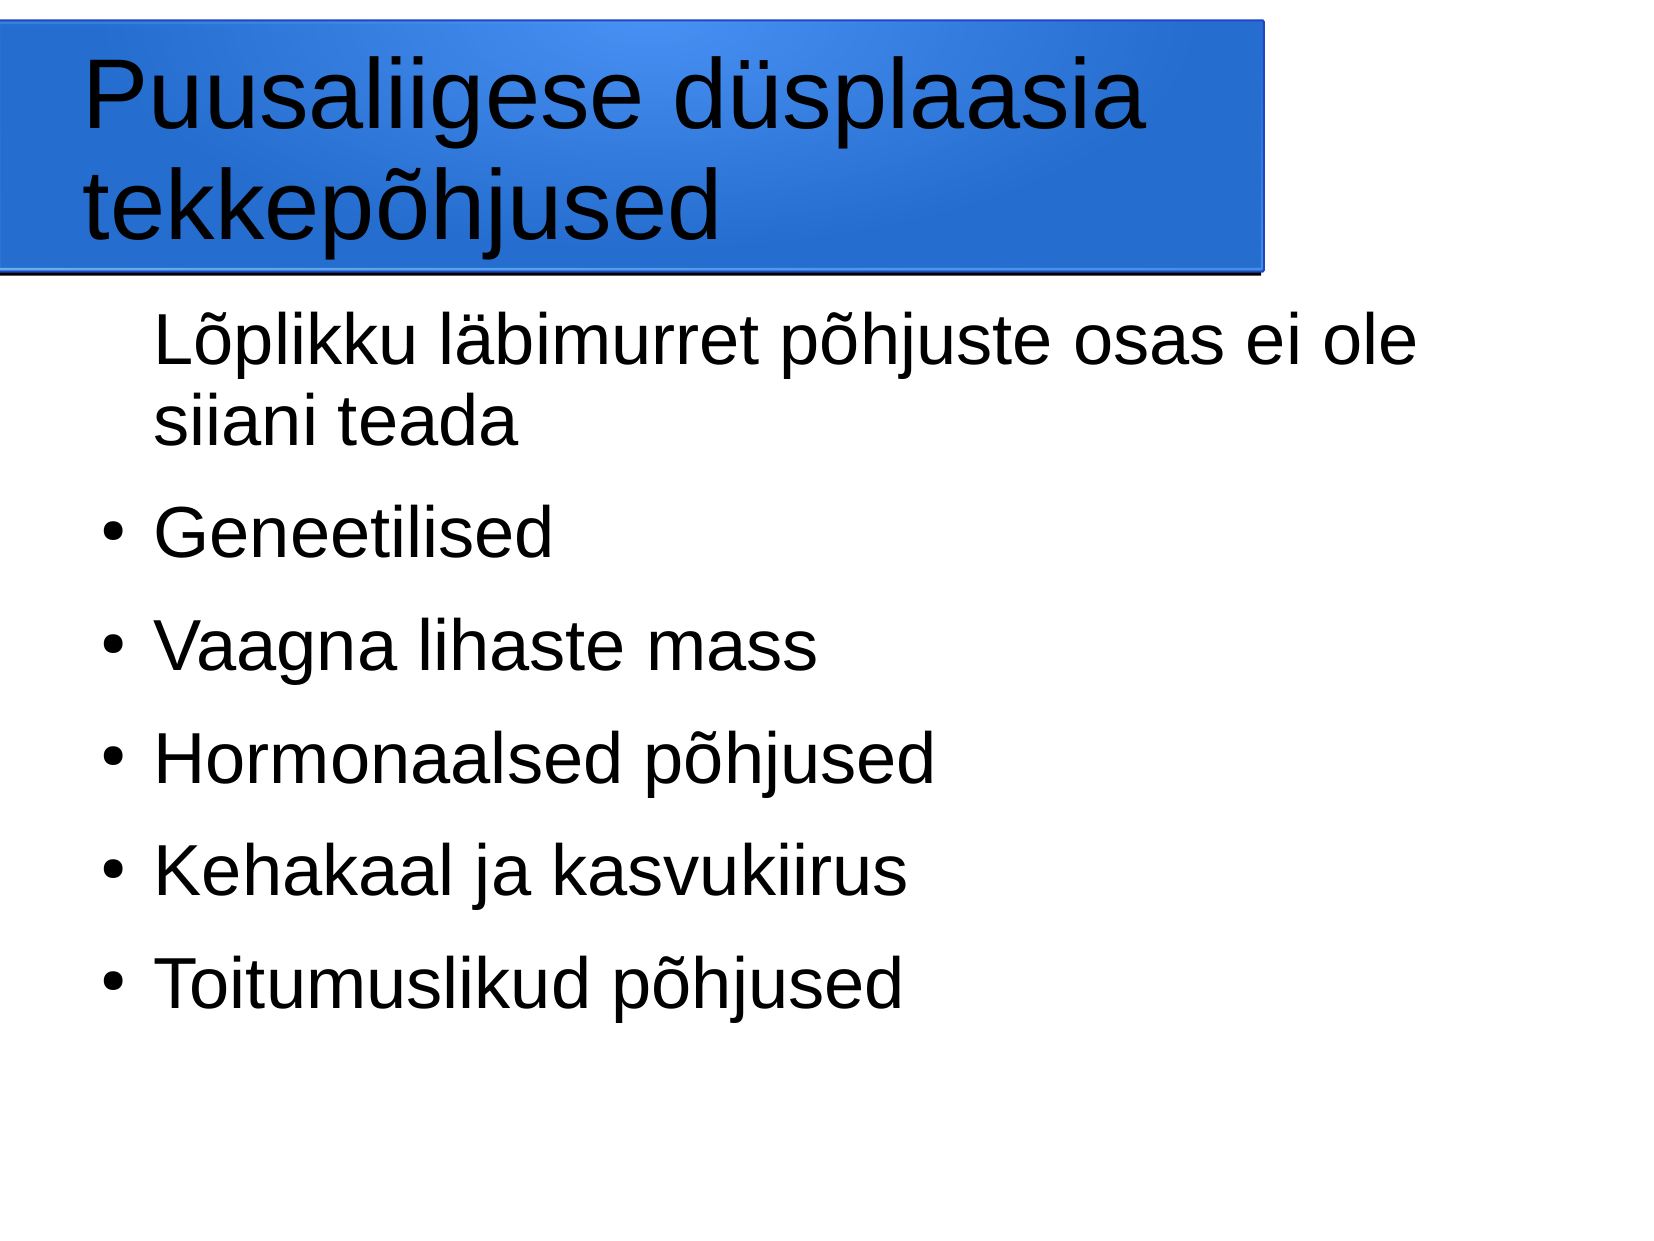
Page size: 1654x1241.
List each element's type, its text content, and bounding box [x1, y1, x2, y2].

title Puusaliigese düsplaasia tekkepõhjused [82, 38, 1235, 261]
list Lõplikku läbimurret põhjuste osas ei ole siiani teada Geneetilised Vaagna lihaste mass Hormonaalsed põhjused Kehakaal ja kasvukiirus Toitumuslikud põhjused [82, 299, 1571, 1024]
